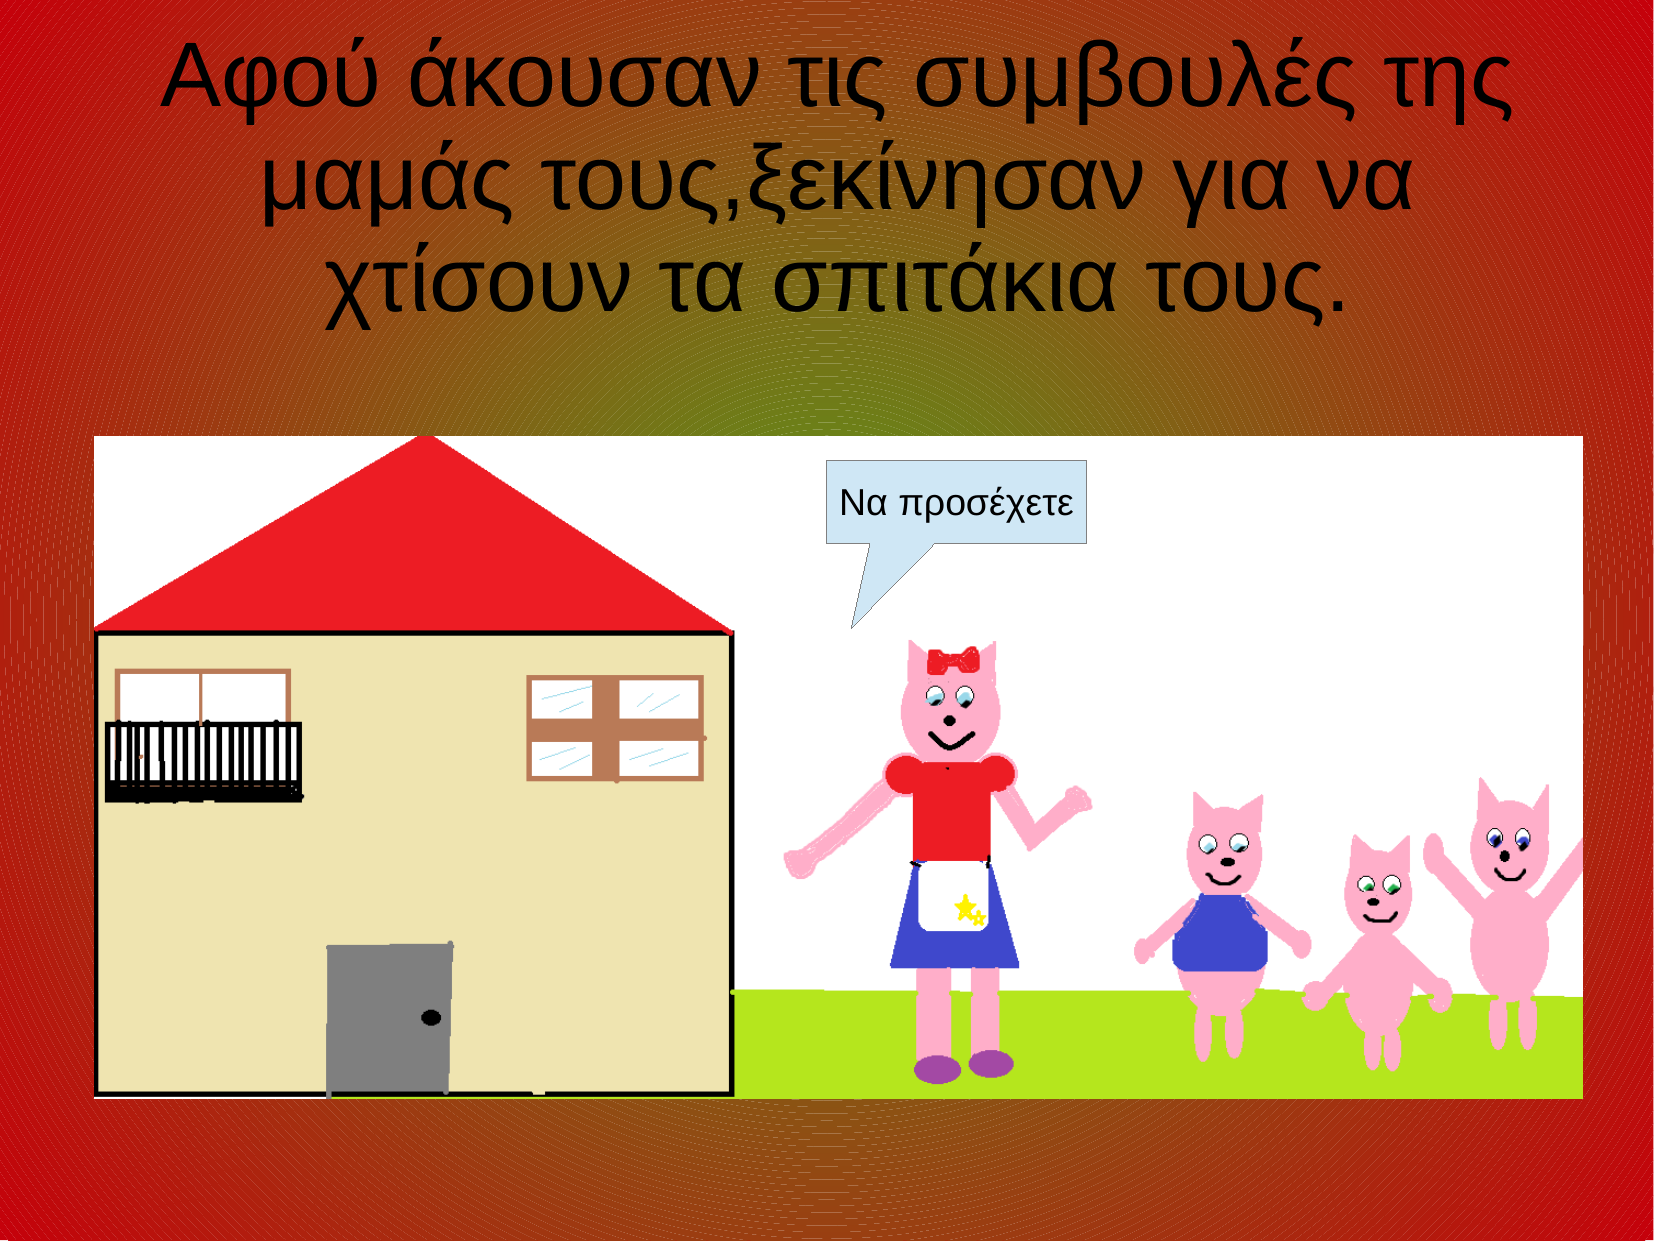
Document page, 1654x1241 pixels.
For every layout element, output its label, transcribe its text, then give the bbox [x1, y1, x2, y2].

title Αφού άκουσαν τις συμβουλές της μαμάς τους,ξεκίνησαν για να χτίσουν τα σπιτάκια τους. [94, 23, 1583, 332]
picture [94, 436, 1583, 1099]
text_box Να προσέχετε [826, 460, 1087, 629]
